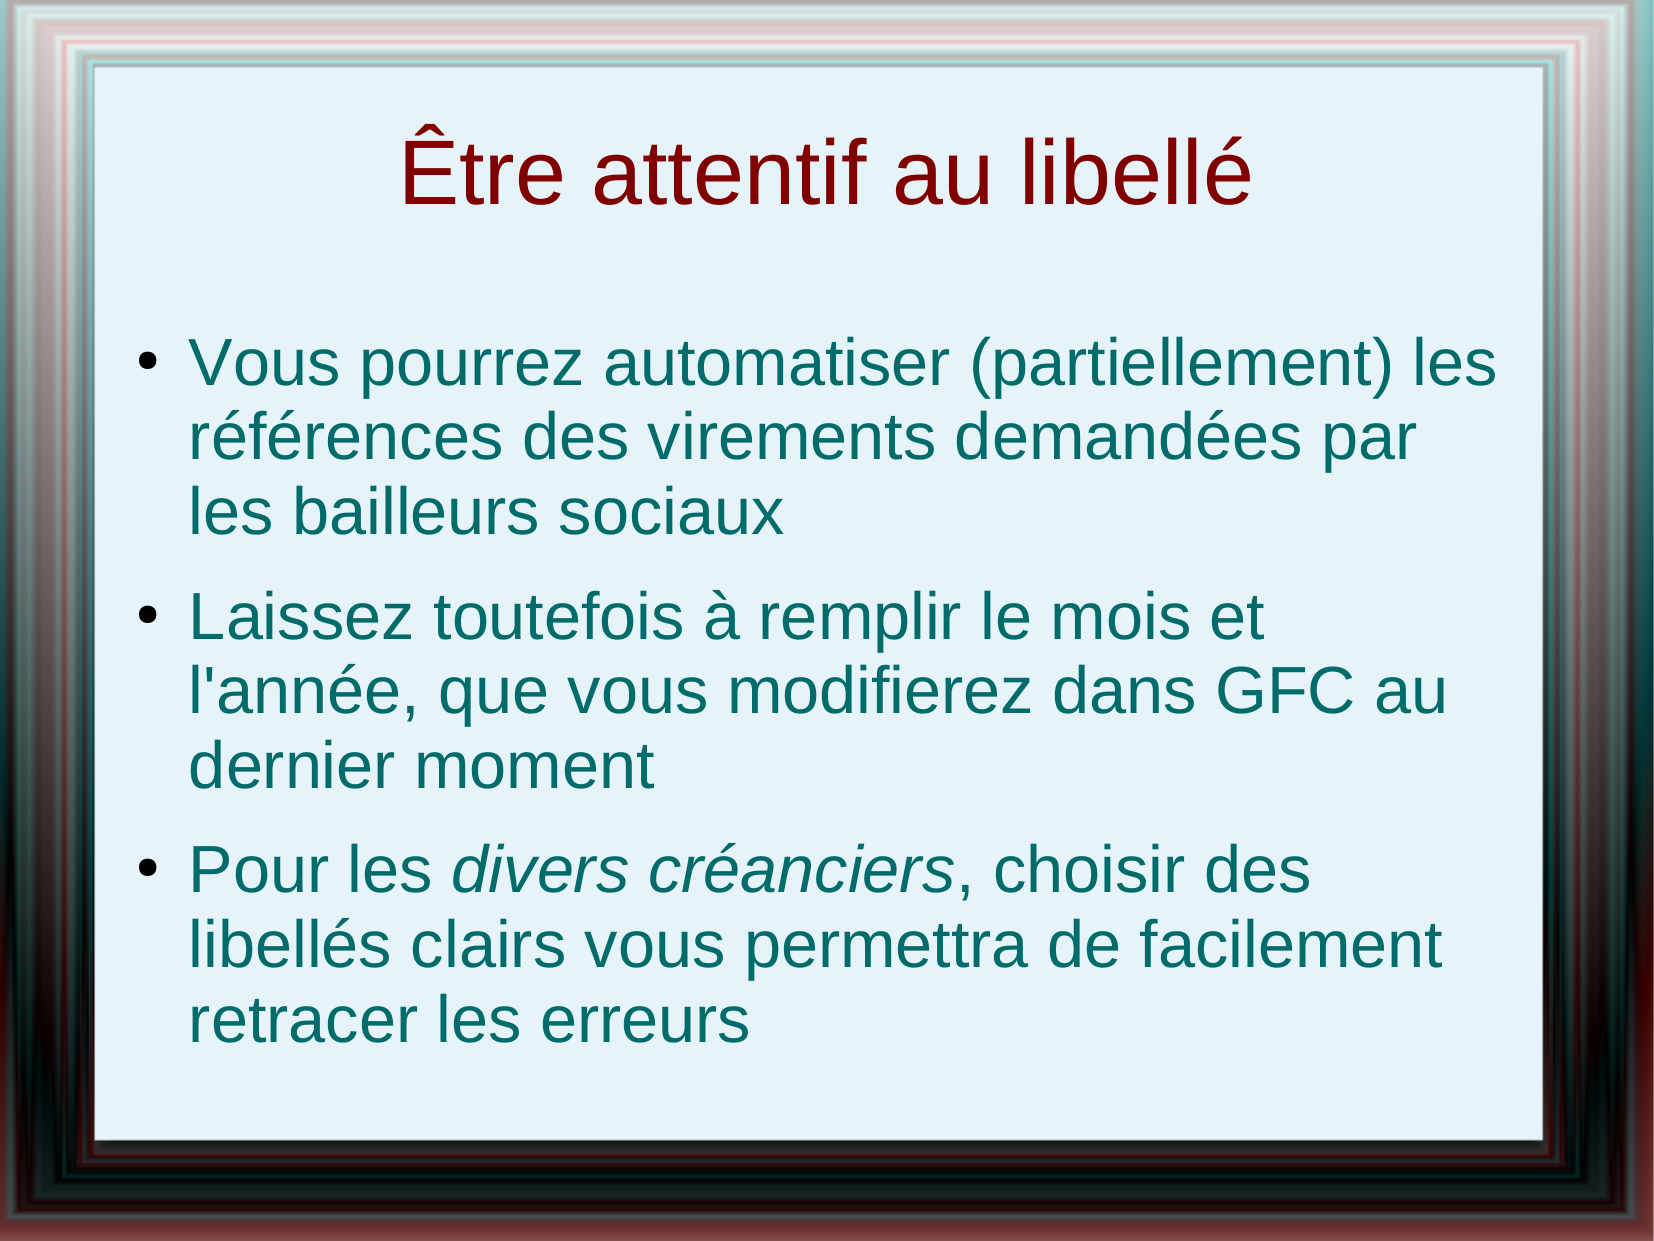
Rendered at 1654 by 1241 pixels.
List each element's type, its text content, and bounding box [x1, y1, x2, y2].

picture [0, 0, 1654, 1241]
title Être attentif au libellé [118, 88, 1536, 257]
list Vous pourrez automatiser (partiellement) les références des virements demandées par les bailleurs sociaux Laissez toutefois à remplir le mois et l'année, que vous modifierez dans GFC au dernier moment Pour les divers créanciers, choisir des libellés clairs vous permettra de facilement retracer les erreurs [118, 324, 1506, 1144]
